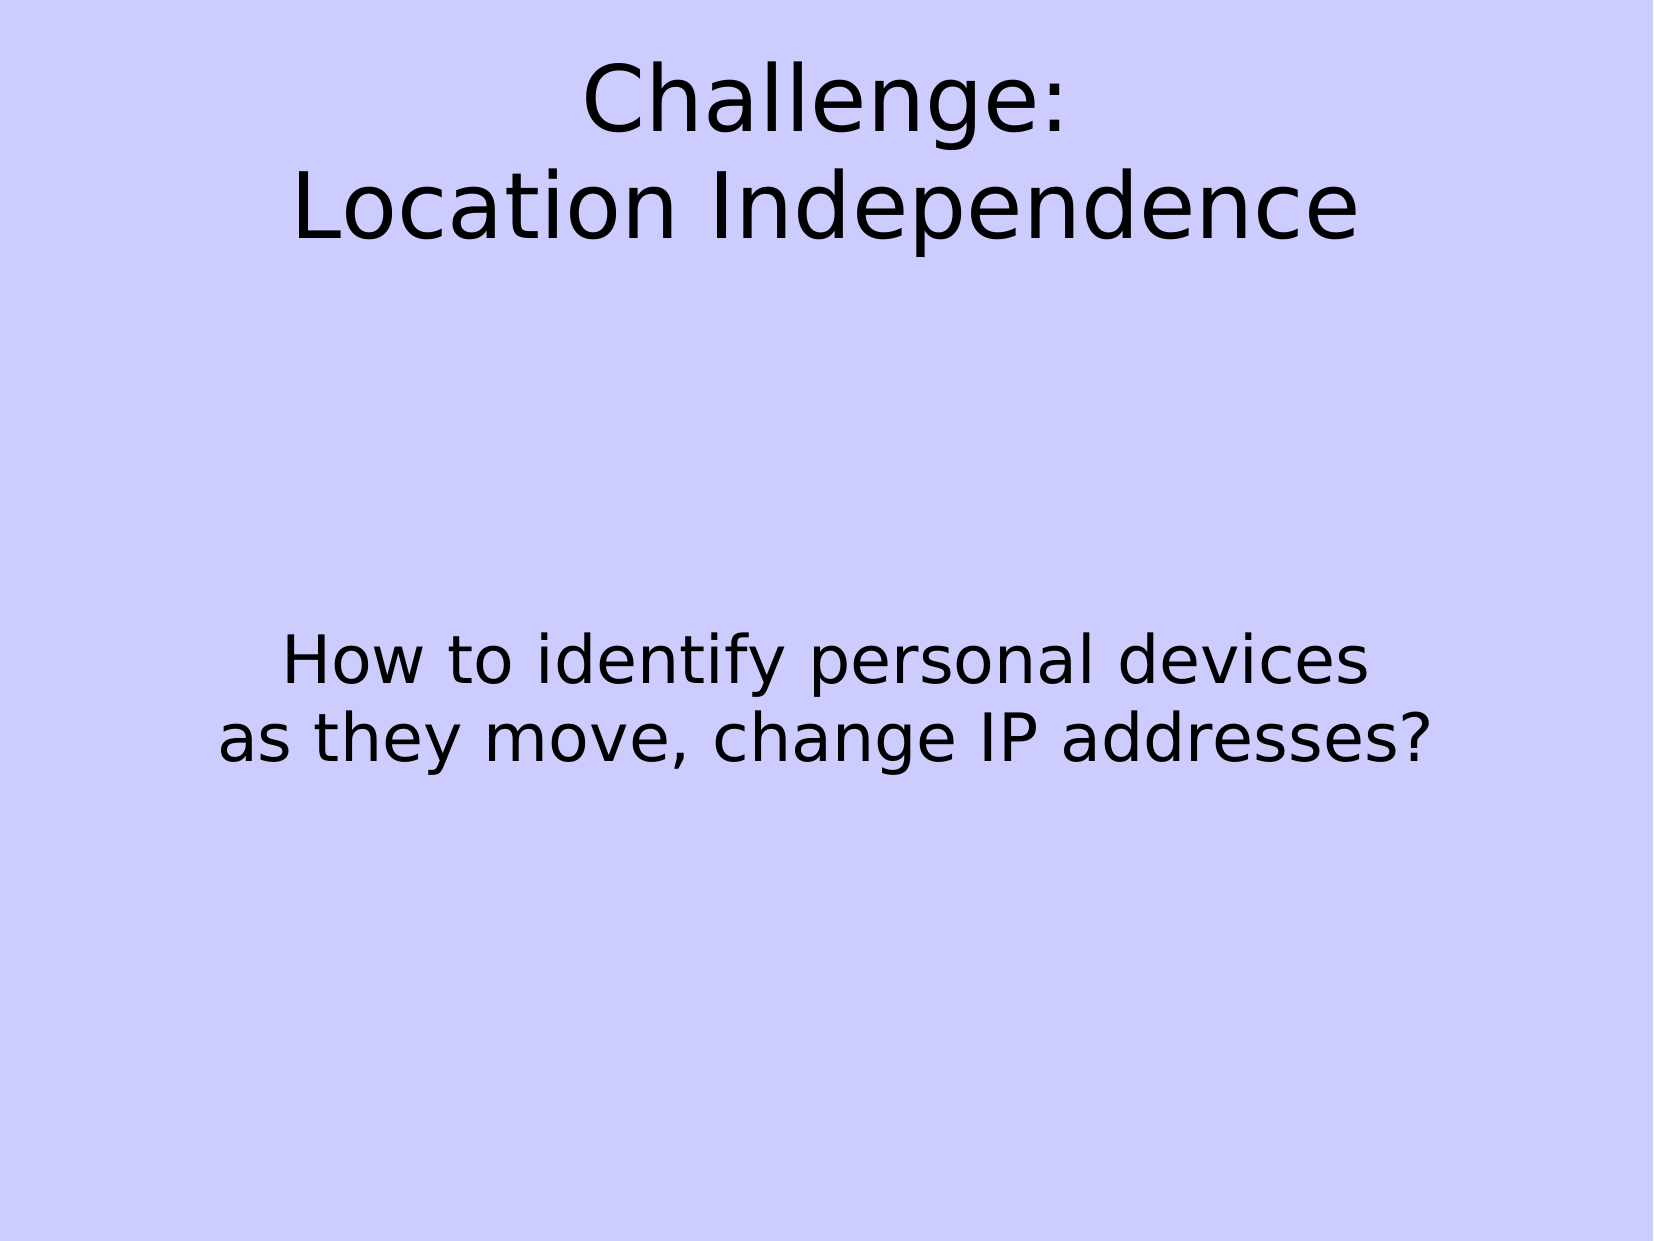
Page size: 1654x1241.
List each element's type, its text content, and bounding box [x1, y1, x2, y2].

subtitle How to identify personal devices as they move, change IP addresses? [82, 297, 1571, 1102]
title Challenge: Location Independence [82, 46, 1571, 260]
